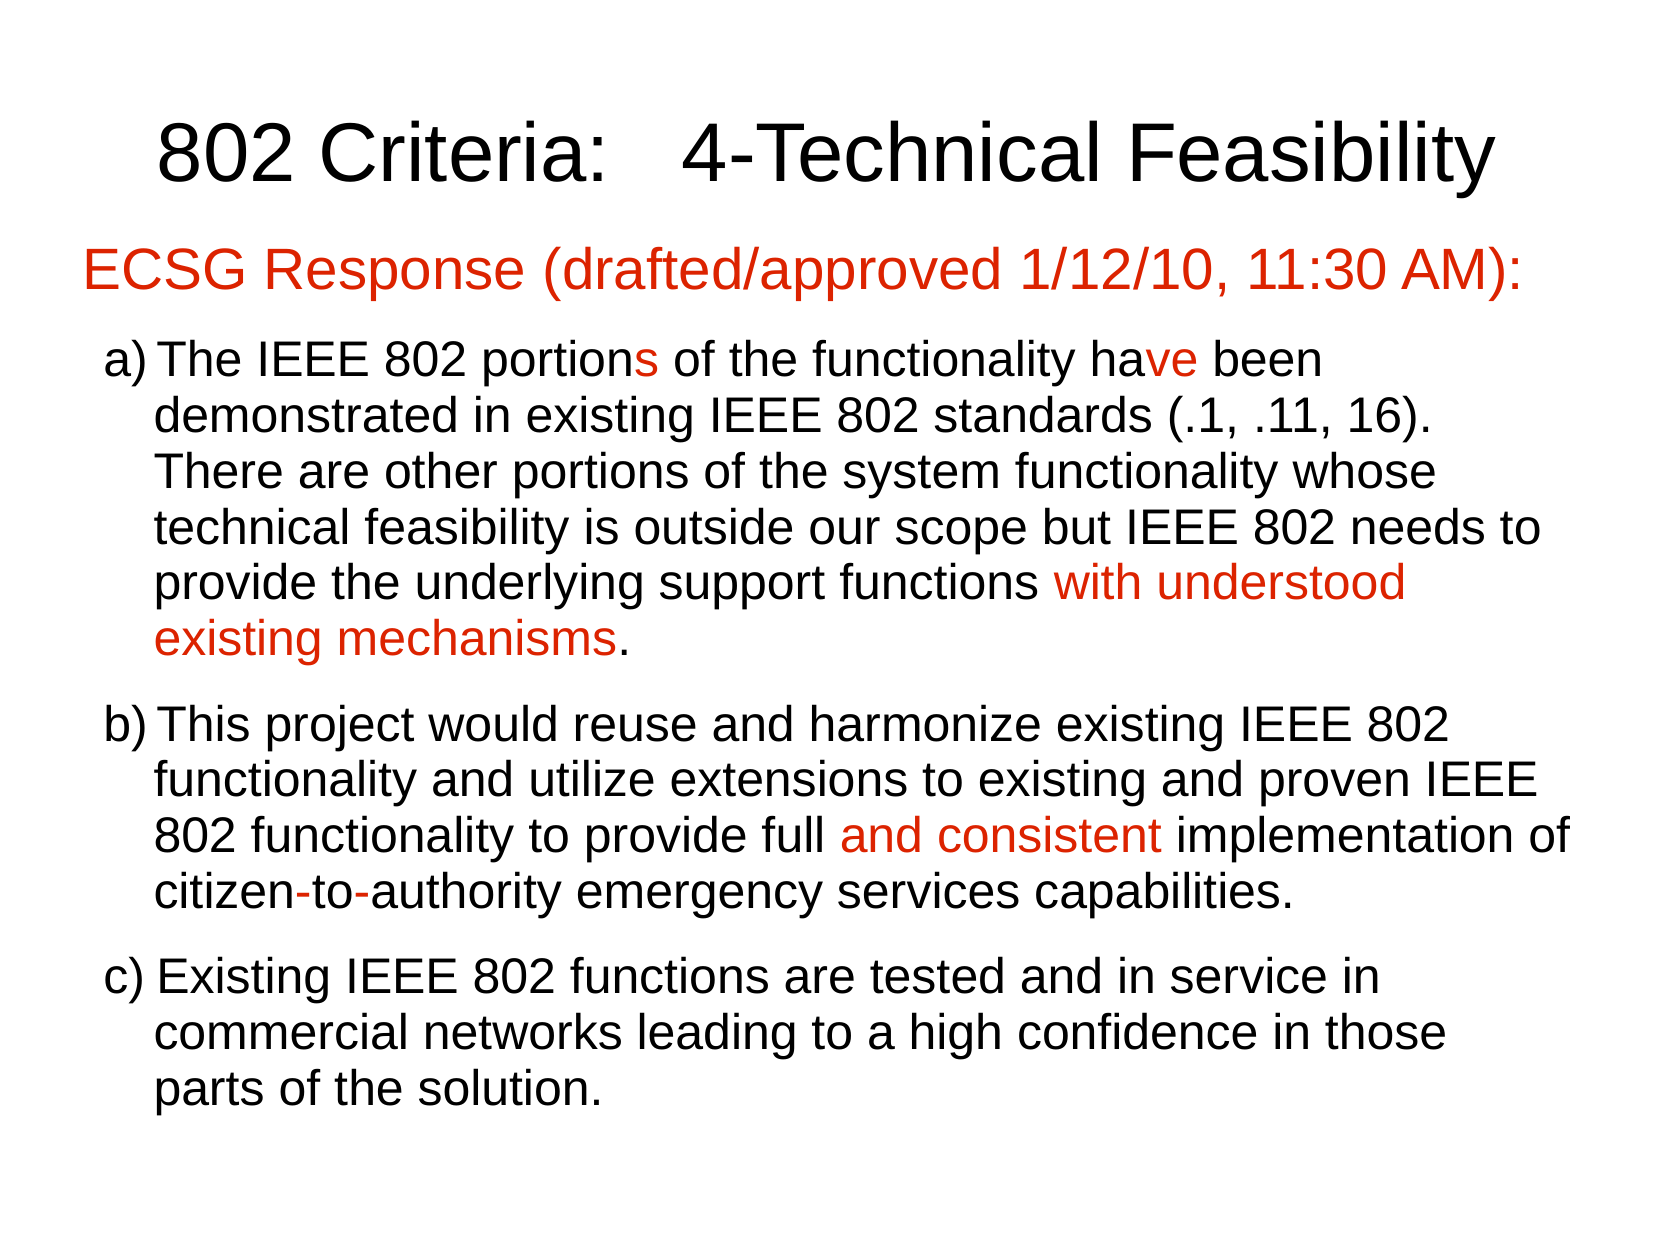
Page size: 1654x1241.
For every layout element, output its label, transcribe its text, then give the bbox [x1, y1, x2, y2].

title 802 Criteria: 4-Technical Feasibility [82, 56, 1571, 237]
list ECSG Response (drafted/approved 1/12/10, 11:30 AM): The IEEE 802 portions of the functionality have been demonstrated in existing IEEE 802 standards (.1, .11, 16). There are other portions of the system functionality whose technical feasibility is outside our scope but IEEE 802 needs to provide the underlying support functions with understood existing mechanisms. This project would reuse and harmonize existing IEEE 802 functionality and utilize extensions to existing and proven IEEE 802 functionality to provide full and consistent implementation of citizen-to-authority emergency services capabilities. Existing IEEE 802 functions are tested and in service in commercial networks leading to a high confidence in those parts of the solution. [82, 237, 1571, 1116]
